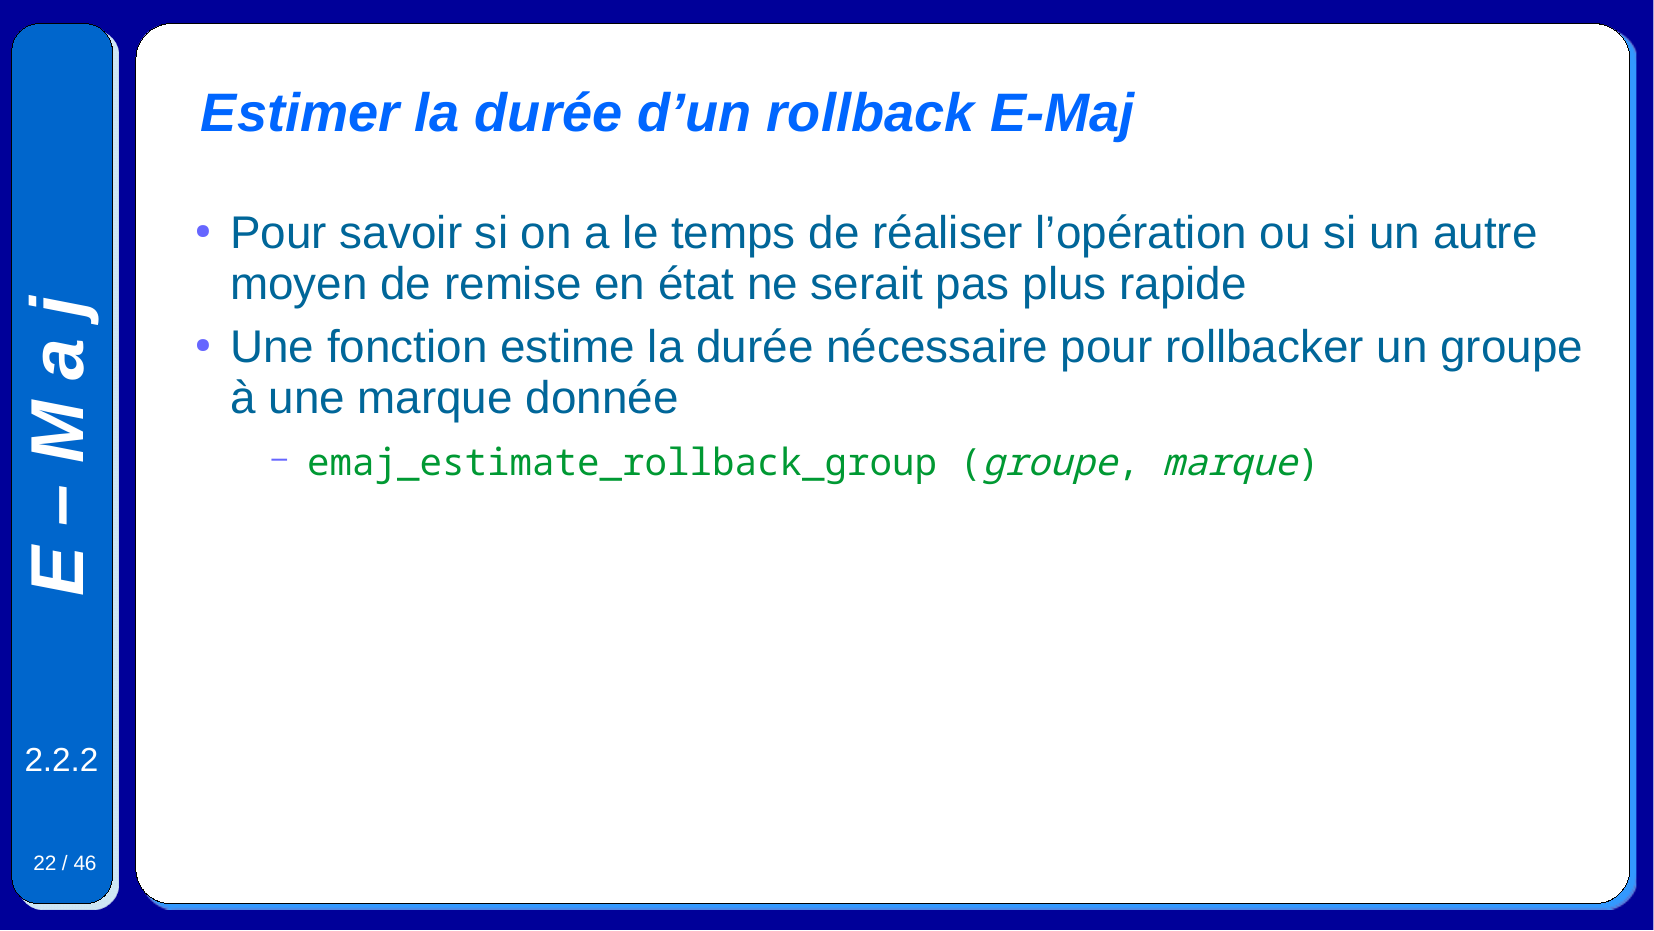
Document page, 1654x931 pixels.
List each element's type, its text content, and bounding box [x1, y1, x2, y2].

list Pour savoir si on a le temps de réaliser l’opération ou si un autre moyen de remise en état ne serait pas plus rapide Une fonction estime la durée nécessaire pour rollbacker un groupe à une marque donnée emaj_estimate_rollback_group (groupe, marque) [177, 206, 1587, 827]
title Estimer la durée d’un rollback E-Maj [200, 34, 1575, 191]
